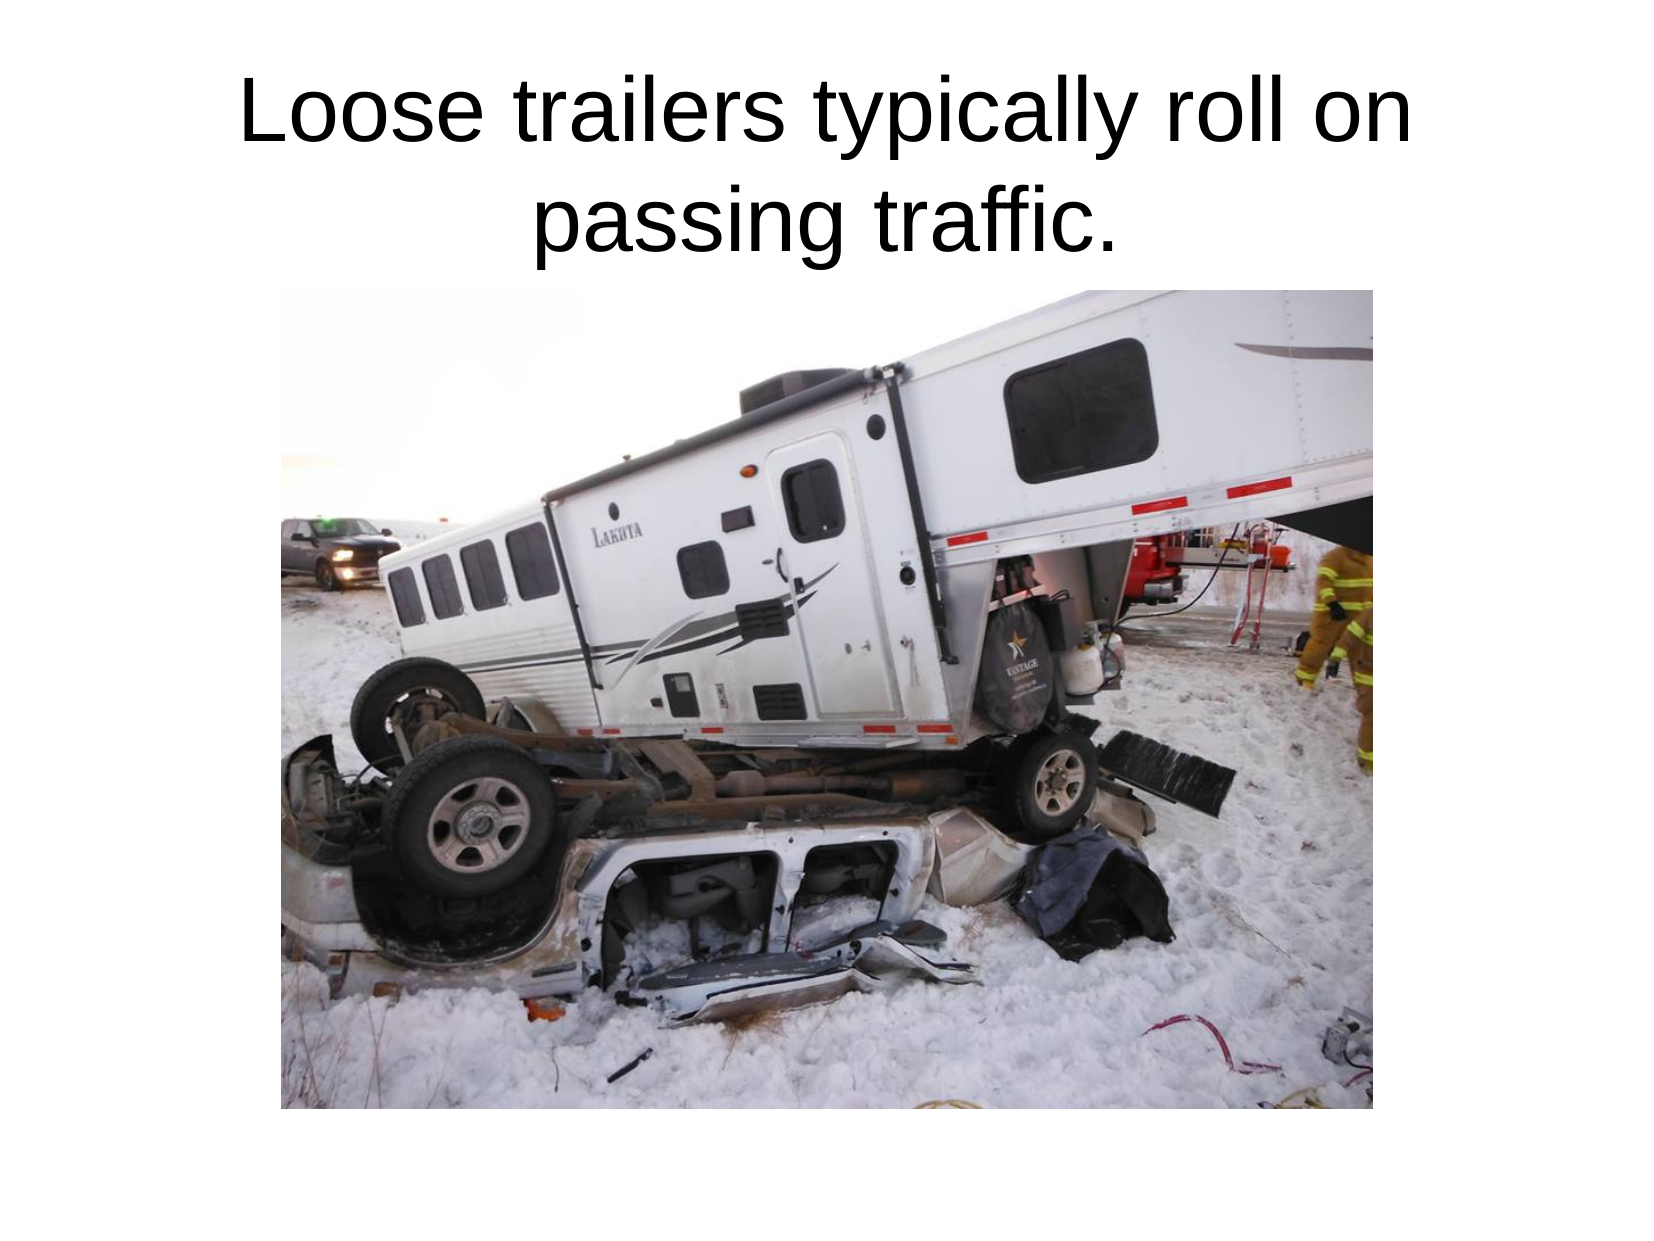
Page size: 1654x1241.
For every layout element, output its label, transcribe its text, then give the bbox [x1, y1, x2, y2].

title Loose trailers typically roll on passing traffic. [82, 49, 1571, 257]
picture [281, 290, 1373, 1109]
